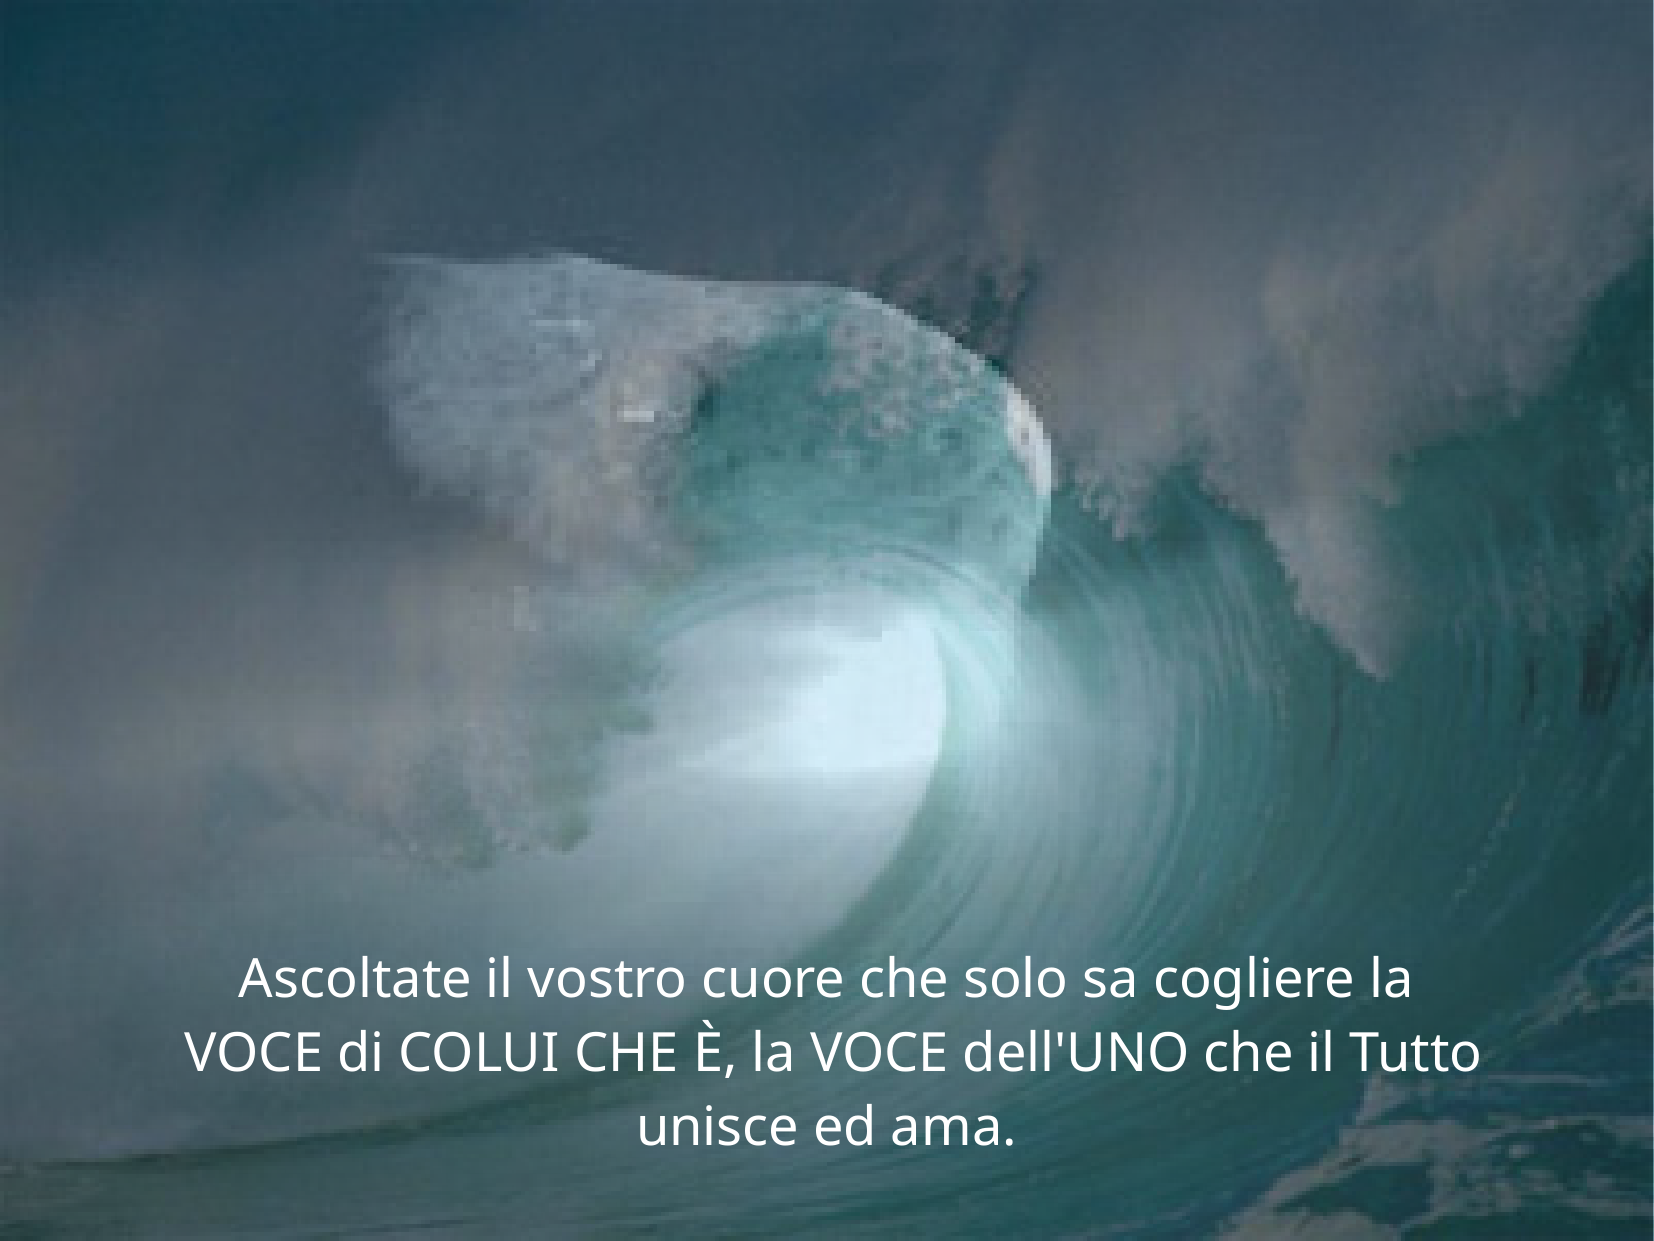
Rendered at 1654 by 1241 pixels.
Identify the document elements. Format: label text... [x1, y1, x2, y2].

title Ascoltate il vostro cuore che solo sa cogliere la VOCE di COLUI CHE È, la VOCE dell'UNO che il Tutto unisce ed ama. [118, 944, 1536, 1156]
picture [0, 0, 1654, 1241]
